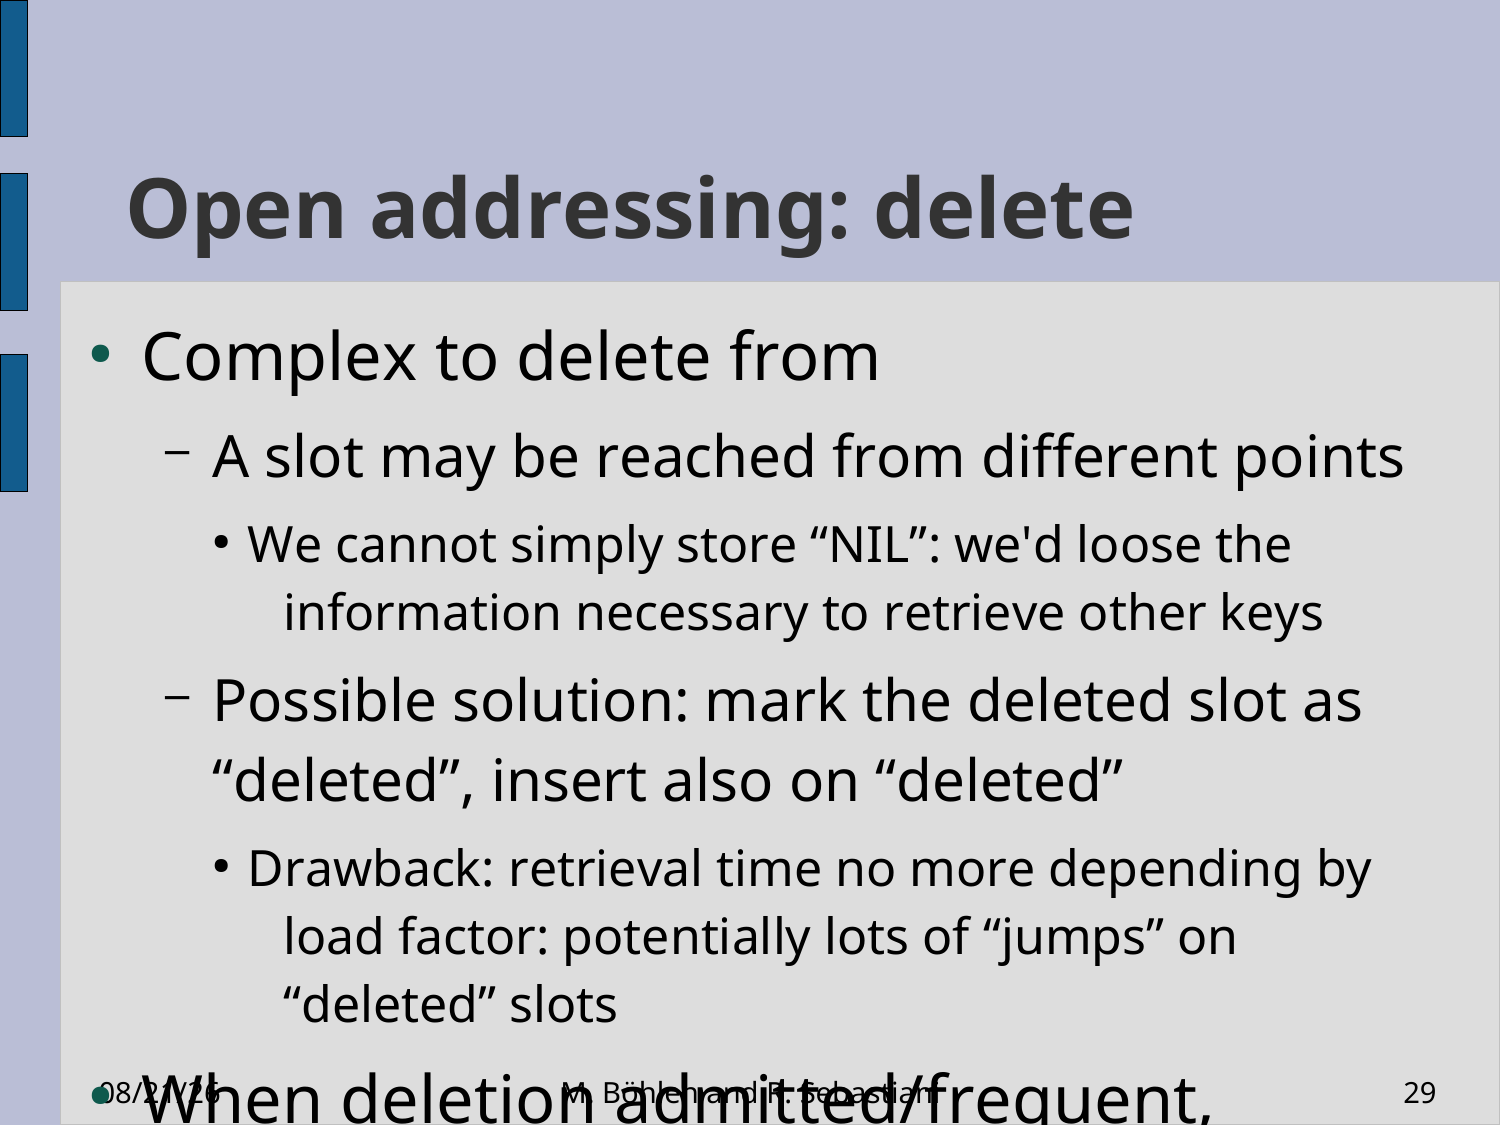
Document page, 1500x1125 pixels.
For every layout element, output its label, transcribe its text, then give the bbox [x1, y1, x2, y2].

title Open addressing: delete [110, 67, 1392, 271]
list Complex to delete from A slot may be reached from different points We cannot simply store “NIL”: we'd loose the information necessary to retrieve other keys Possible solution: mark the deleted slot as “deleted”, insert also on “deleted” Drawback: retrieval time no more depending by load factor: potentially lots of “jumps” on “deleted” slots When deletion admitted/frequent, chaining preferred [56, 301, 1421, 1125]
